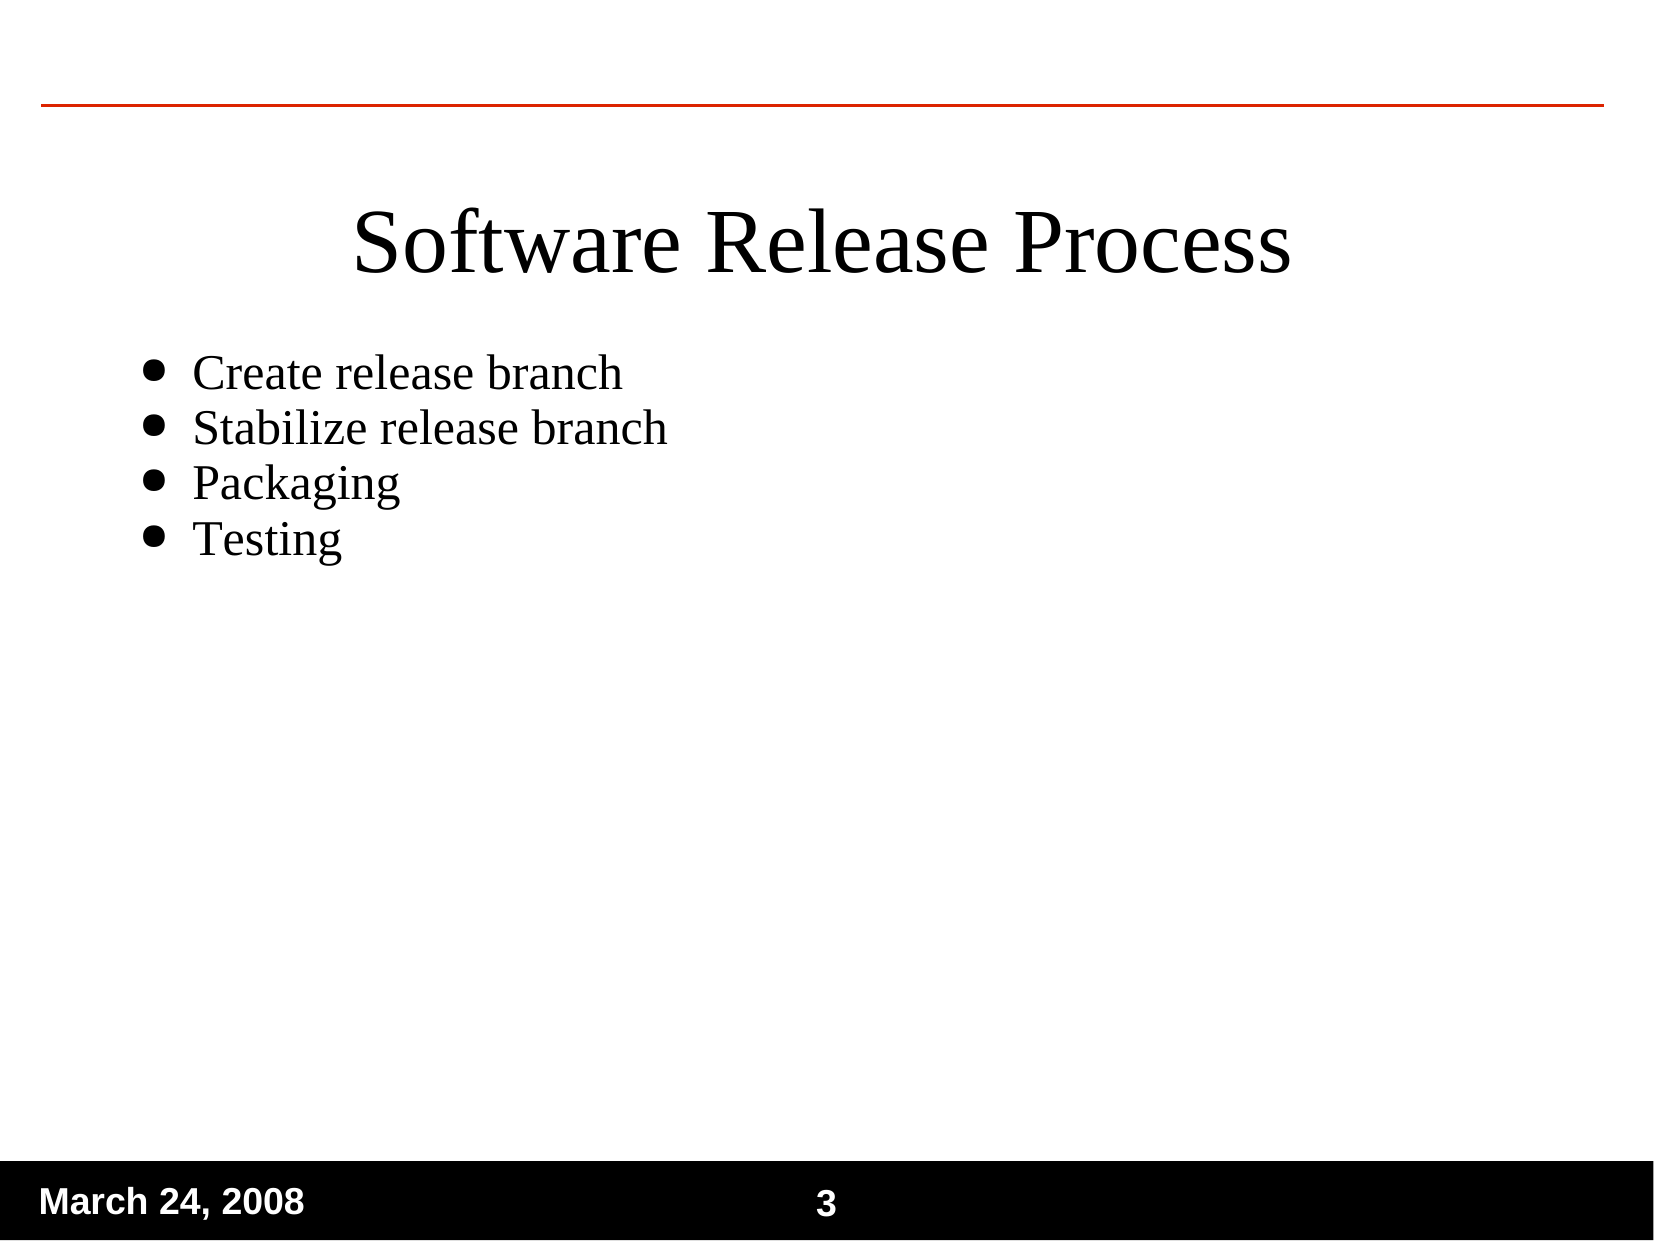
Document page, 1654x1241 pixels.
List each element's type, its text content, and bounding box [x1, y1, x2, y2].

list Create release branch Stabilize release branch Packaging Testing [121, 344, 1534, 1127]
title Software Release Process [117, 137, 1530, 346]
